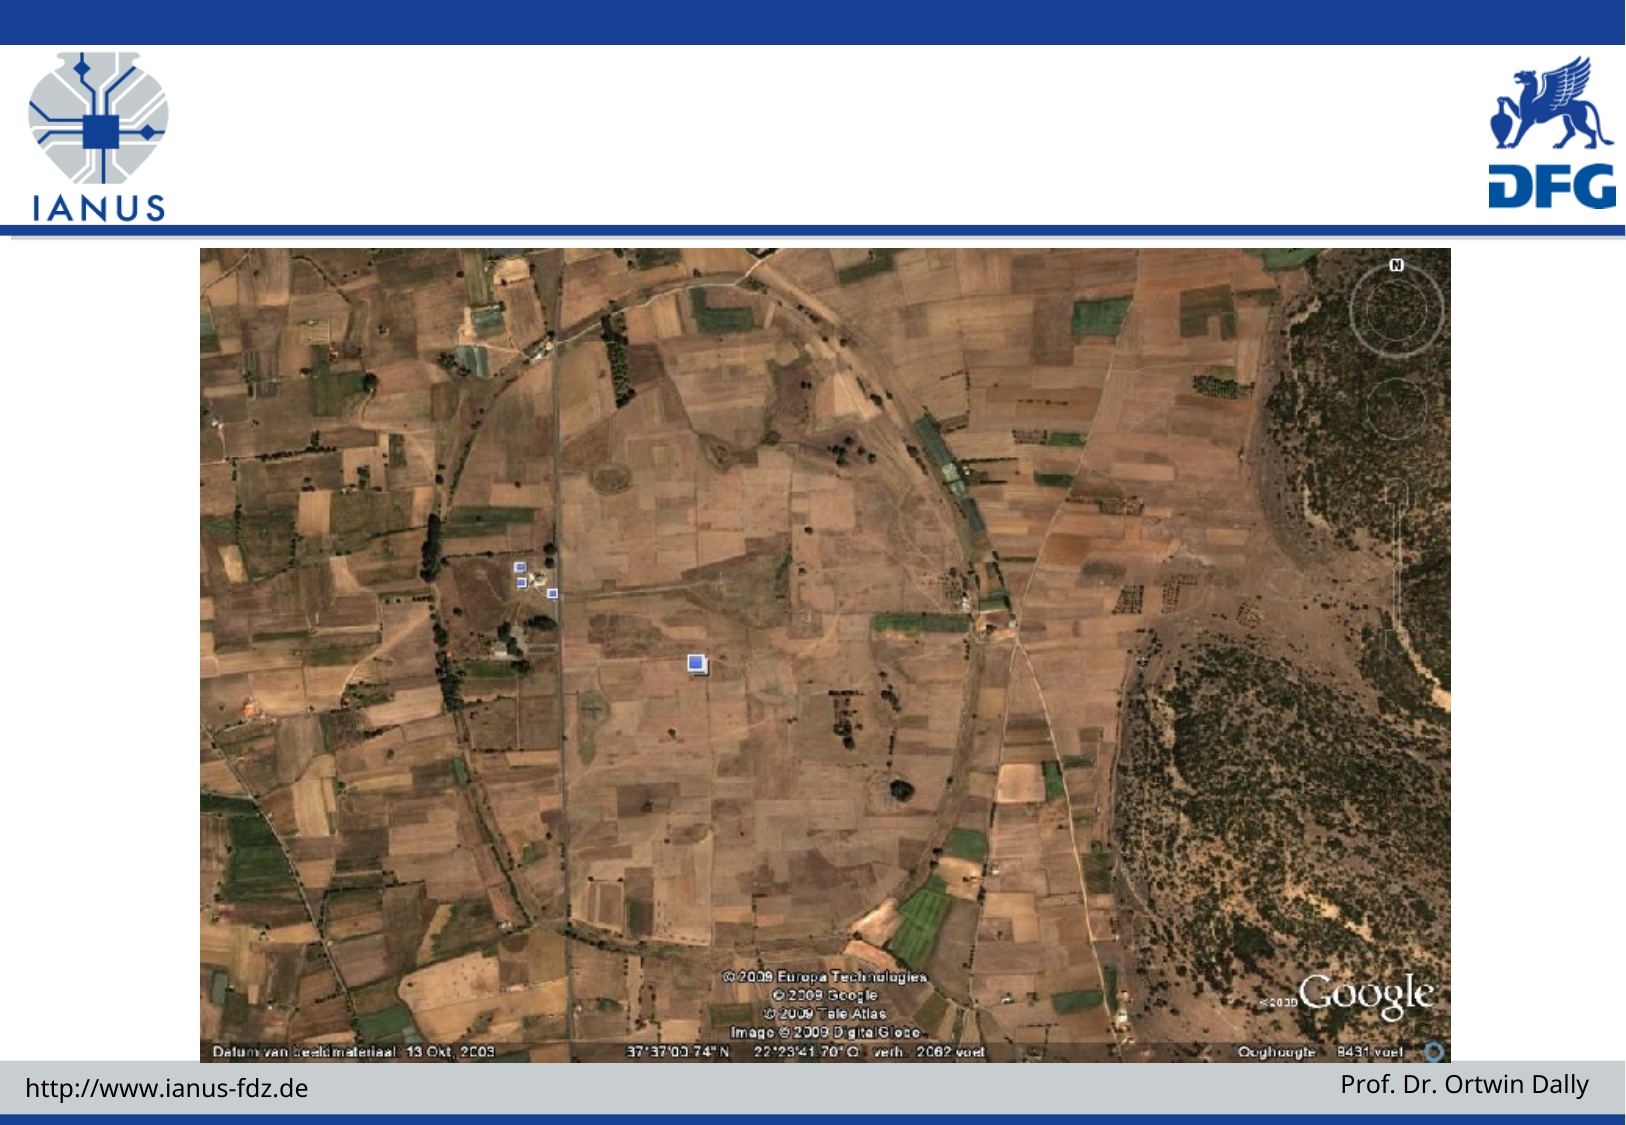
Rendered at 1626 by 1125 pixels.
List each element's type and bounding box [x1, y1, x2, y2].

picture [200, 248, 1451, 1063]
picture [17, 45, 180, 224]
picture [1489, 54, 1616, 209]
